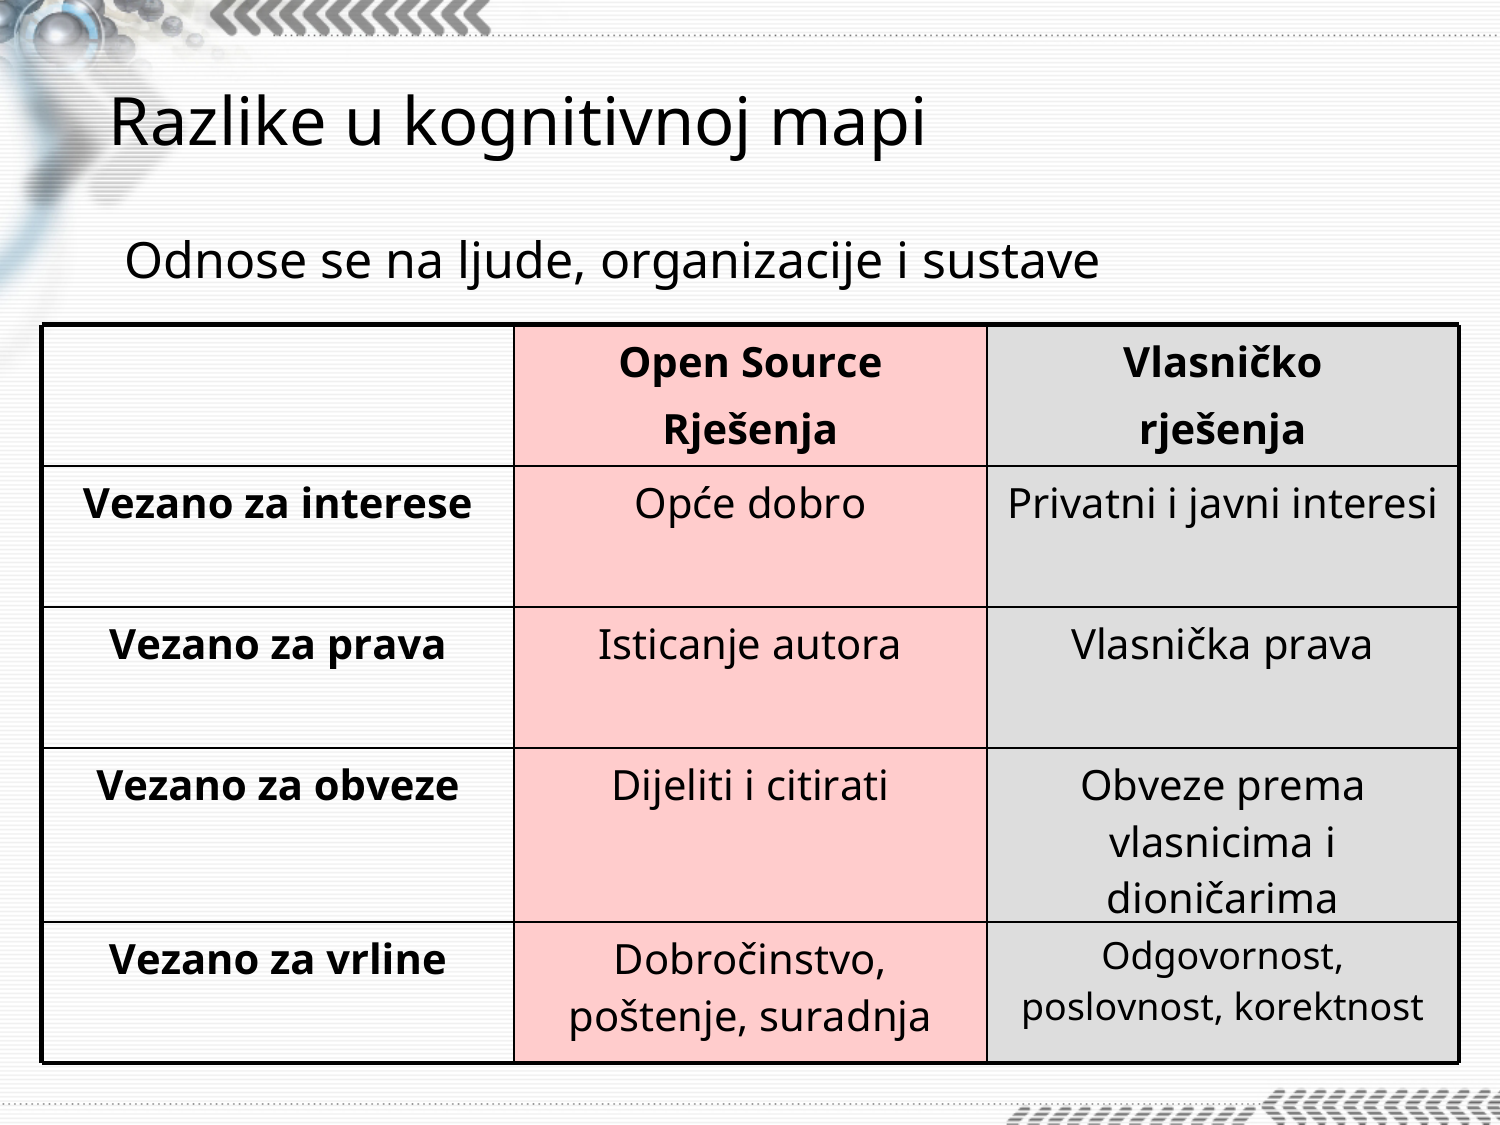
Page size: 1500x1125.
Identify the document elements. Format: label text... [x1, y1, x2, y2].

text_box Vezano za obveze [44, 749, 513, 921]
text_box Vlasničko rješenja [988, 327, 1457, 465]
picture [0, 0, 1500, 1125]
text_box Dijeliti i citirati [515, 749, 986, 921]
text_box Vezano za interese [44, 467, 513, 606]
text_box Odgovornost, poslovnost, korektnost [988, 923, 1457, 1061]
text_box Vezano za prava [44, 608, 513, 747]
text_box Odnose se na ljude, organizacije i sustave [109, 217, 1117, 302]
text_box Privatni i javni interesi [988, 467, 1457, 606]
text_box Vezano za vrline [44, 923, 513, 1061]
text_box Obveze prema vlasnicima i dioničarima [988, 749, 1457, 921]
text_box Isticanje autora [515, 608, 986, 747]
text_box Opće dobro [515, 467, 986, 606]
text_box Open Source Rješenja [515, 327, 986, 465]
text_box Vlasnička prava [988, 608, 1457, 747]
text_box Dobročinstvo, poštenje, suradnja [515, 923, 986, 1061]
title Razlike u kognitivnoj mapi [94, 49, 1407, 173]
